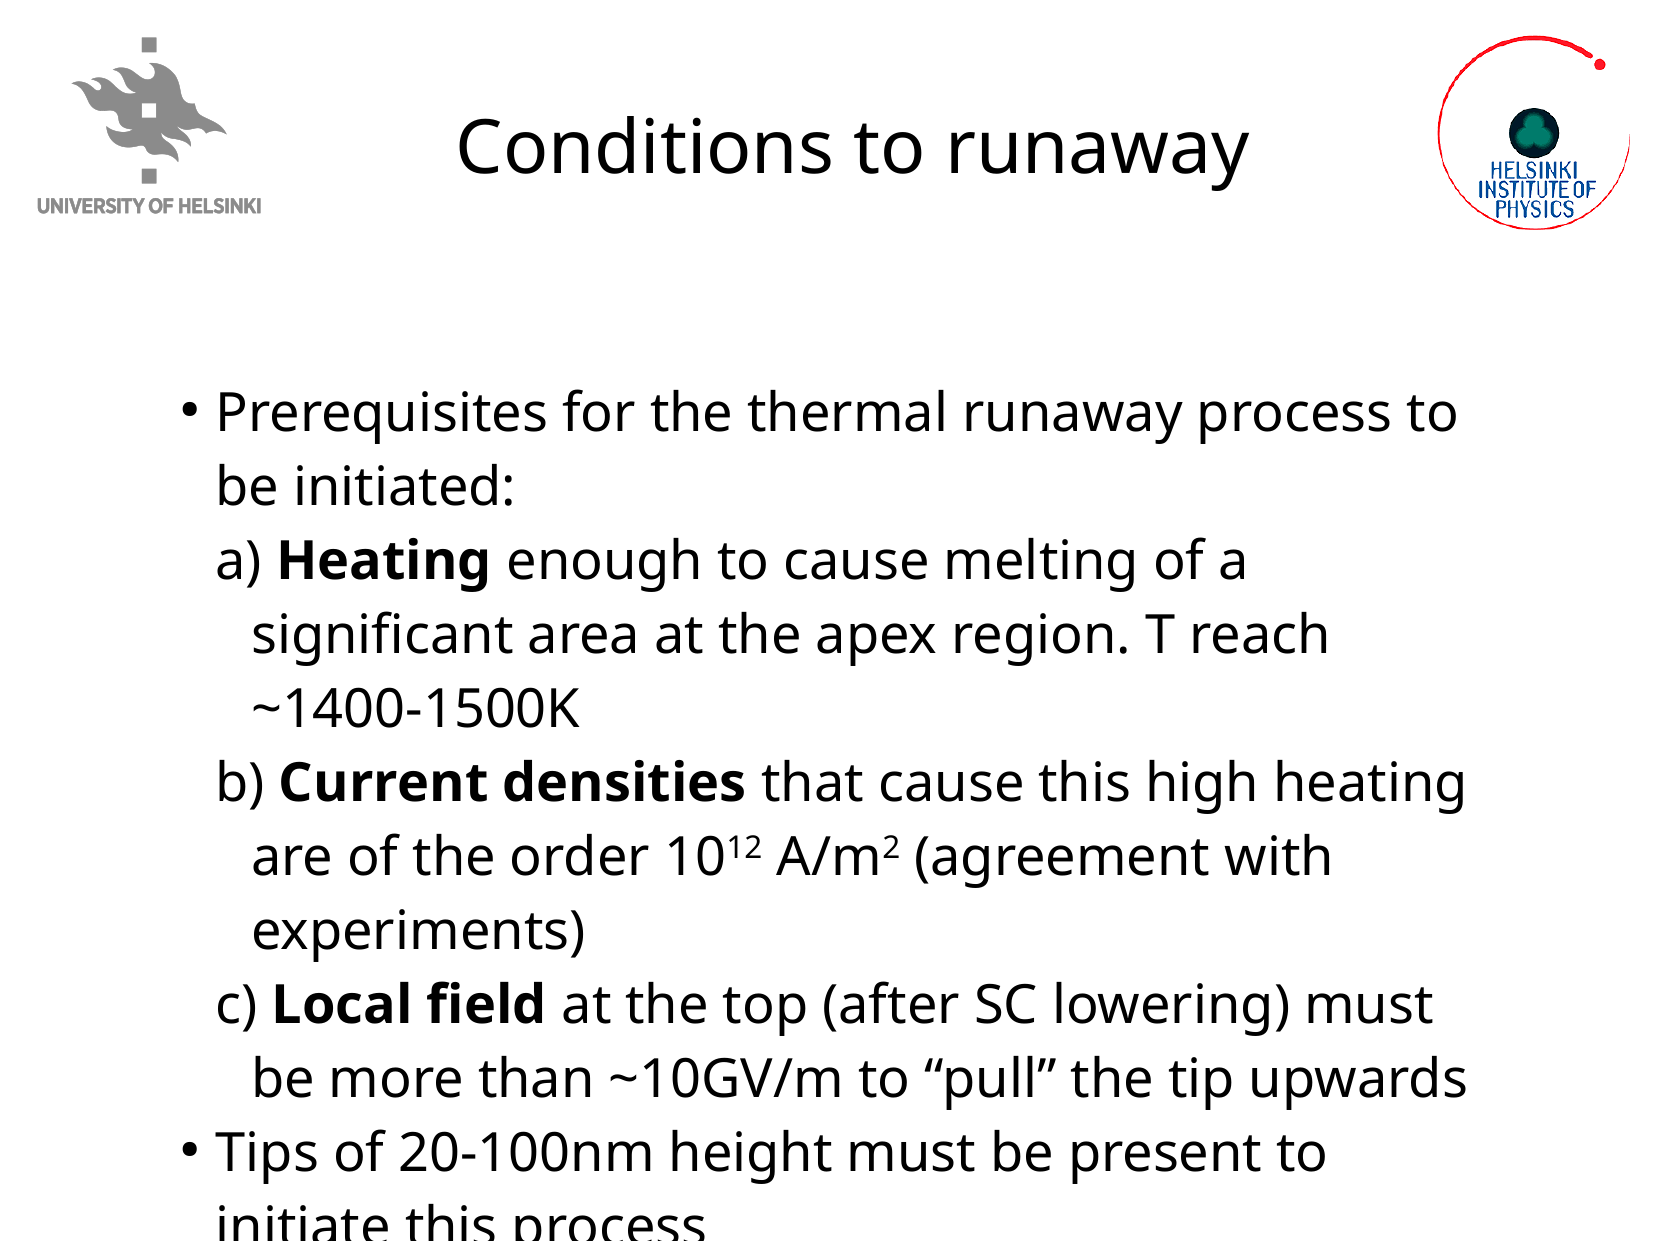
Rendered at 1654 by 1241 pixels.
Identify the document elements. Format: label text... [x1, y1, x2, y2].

picture [23, 23, 275, 229]
picture [1437, 35, 1630, 230]
title Conditions to runaway [274, 40, 1432, 249]
text_box Prerequisites for the thermal runaway process to be initiated: Heating enough to cause melting of a significant area at the apex region. T reach ~1400-1500K Current densities that cause this high heating are of the order 1012 A/m2 (agreement with experiments) Local field at the top (after SC lowering) must be more than ~10GV/m to “pull” the tip upwards Tips of 20-100nm height must be present to initiate this process [129, 366, 1512, 1081]
